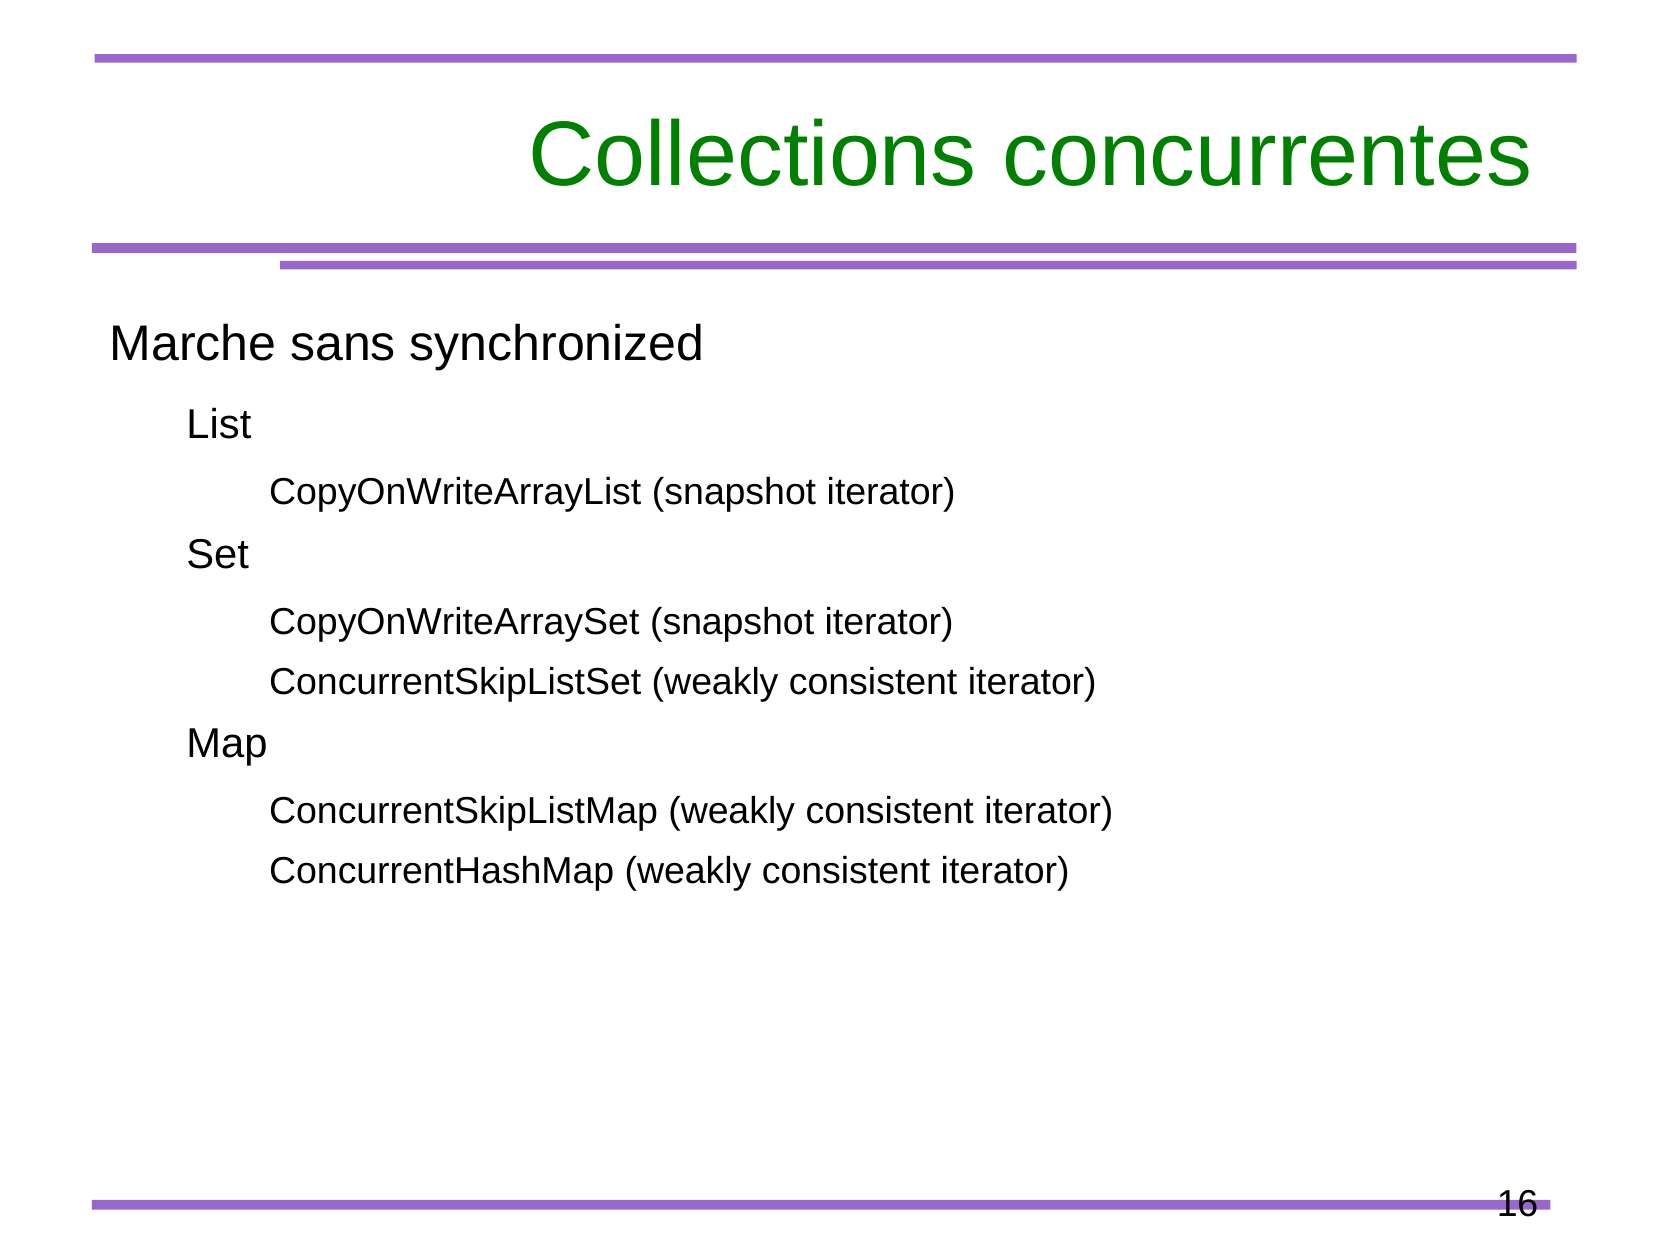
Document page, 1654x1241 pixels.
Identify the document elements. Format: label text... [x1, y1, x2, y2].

list Marche sans synchronized List CopyOnWriteArrayList (snapshot iterator) Set CopyOnWriteArraySet (snapshot iterator) ConcurrentSkipListSet (weakly consistent iterator) Map ConcurrentSkipListMap (weakly consistent iterator) ConcurrentHashMap (weakly consistent iterator) [92, 315, 1563, 1163]
title Collections concurrentes [121, 49, 1534, 257]
